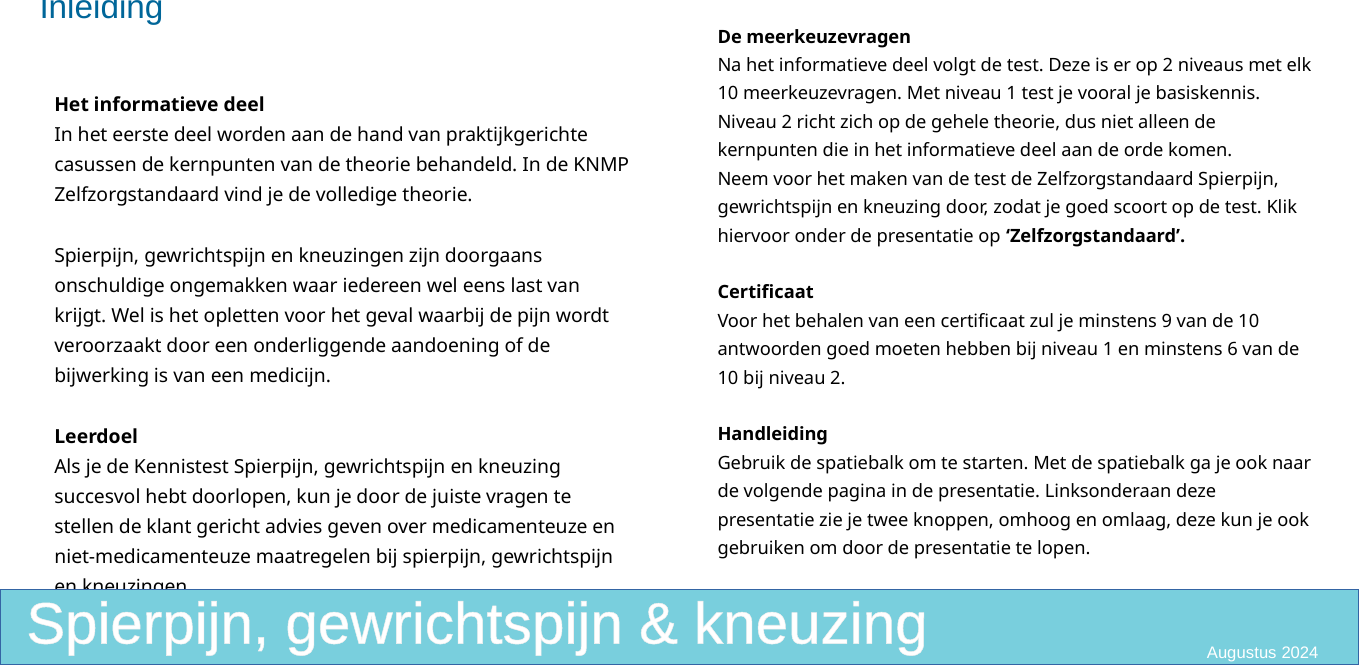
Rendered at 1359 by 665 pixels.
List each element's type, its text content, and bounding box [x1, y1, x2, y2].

title Inleiding [39, 0, 1262, 62]
text_box De meerkeuzevragen Na het informatieve deel volgt de test. Deze is er op 2 niveaus met elk 10 meerkeuzevragen. Met niveau 1 test je vooral je basiskennis. Niveau 2 richt zich op de gehele theorie, dus niet alleen de kernpunten die in het informatieve deel aan de orde komen. Neem voor het maken van de test de Zelfzorgstandaard Spierpijn, gewrichtspijn en kneuzing door, zodat je goed scoort op de test. Klik hiervoor onder de presentatie op ‘Zelfzorgstandaard’. Certificaat Voor het behalen van een certificaat zul je minstens 9 van de 10 antwoorden goed moeten hebben bij niveau 1 en minstens 6 van de 10 bij niveau 2. Handleiding Gebruik de spatiebalk om te starten. Met de spatiebalk ga je ook naar de volgende pagina in de presentatie. Linksonderaan deze presentatie zie je twee knoppen, omhoog en omlaag, deze kun je ook gebruiken om door de presentatie te lopen. [702, 12, 1333, 575]
text_box [0, 589, 1359, 665]
title Spierpijn, gewrichtspijn & kneuzing [26, 590, 1229, 665]
text_box Het informatieve deel In het eerste deel worden aan de hand van praktijkgerichte casussen de kernpunten van de theorie behandeld. In de KNMP Zelfzorgstandaard vind je de volledige theorie. Spierpijn, gewrichtspijn en kneuzingen zijn doorgaans onschuldige ongemakken waar iedereen wel eens last van krijgt. Wel is het opletten voor het geval waarbij de pijn wordt veroorzaakt door een onderliggende aandoening of de bijwerking is van een medicijn. Leerdoel Als je de Kennistest Spierpijn, gewrichtspijn en kneuzing succesvol hebt doorlopen, kun je door de juiste vragen te stellen de klant gericht advies geven over medicamenteuze en niet-medicamenteuze maatregelen bij spierpijn, gewrichtspijn en kneuzingen. [39, 62, 649, 589]
text_box Augustus 2024 [1158, 598, 1358, 665]
